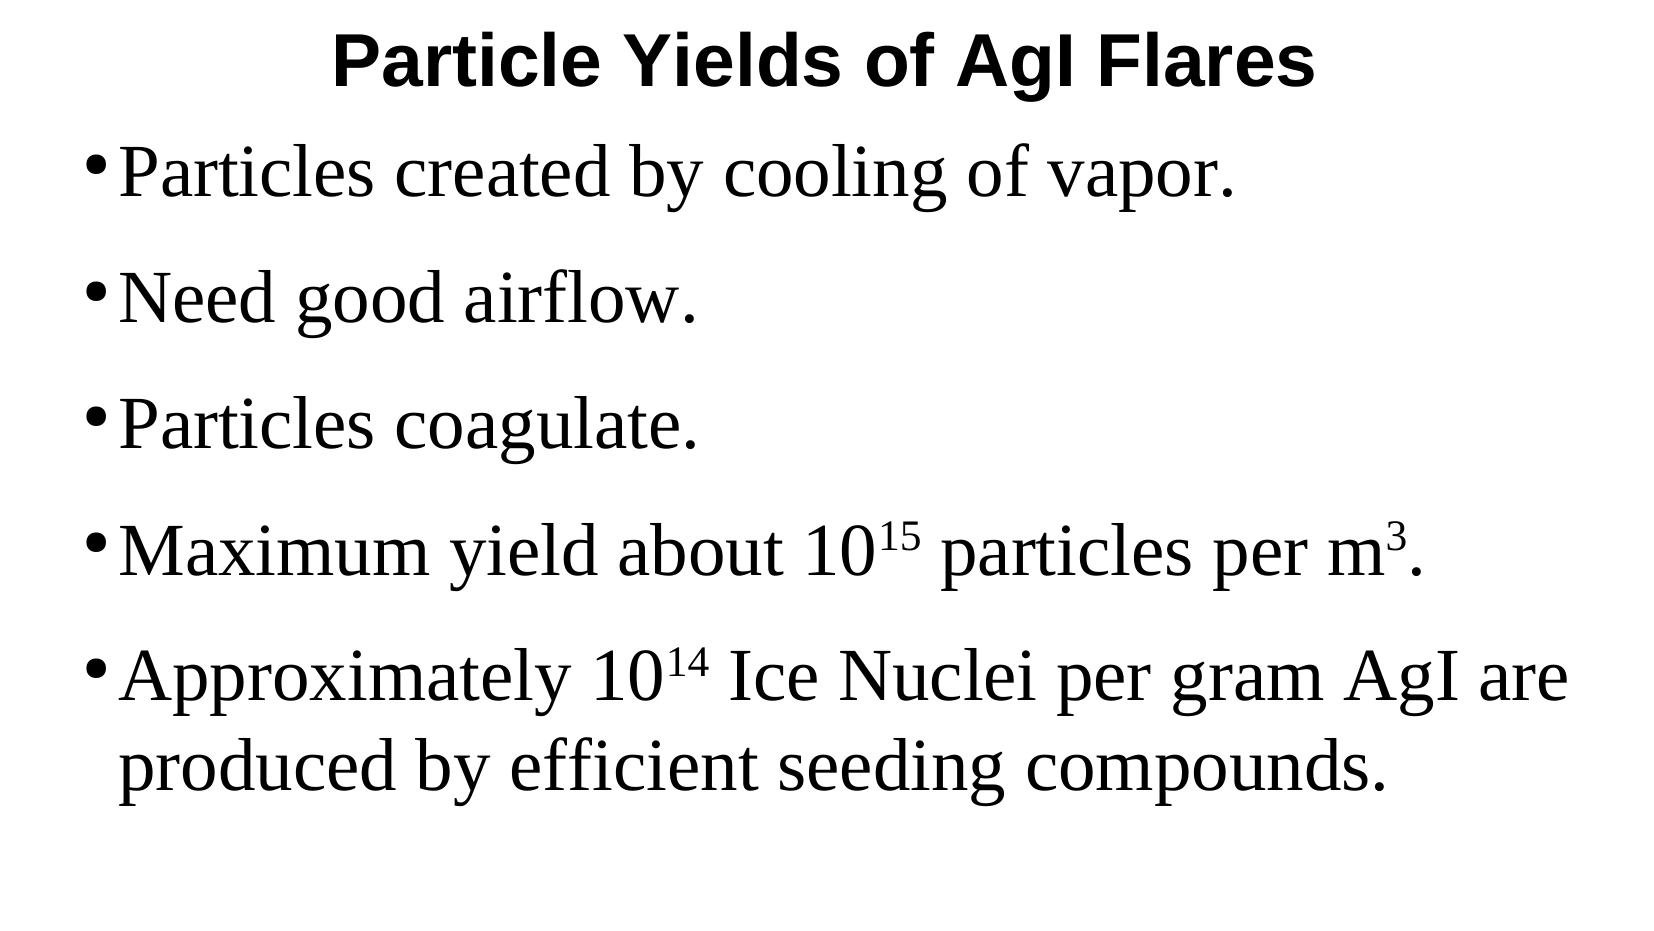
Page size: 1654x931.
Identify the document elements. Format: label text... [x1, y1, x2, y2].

title Particle Yields of AgI Flares [0, 5, 1654, 107]
text_box Particles created by cooling of vapor. Need good airflow. Particles coagulate. Maximum yield about 1015 particles per m3. Approximately 1014 Ice Nuclei per gram AgI are produced by efficient seeding compounds. [10, 114, 1645, 814]
